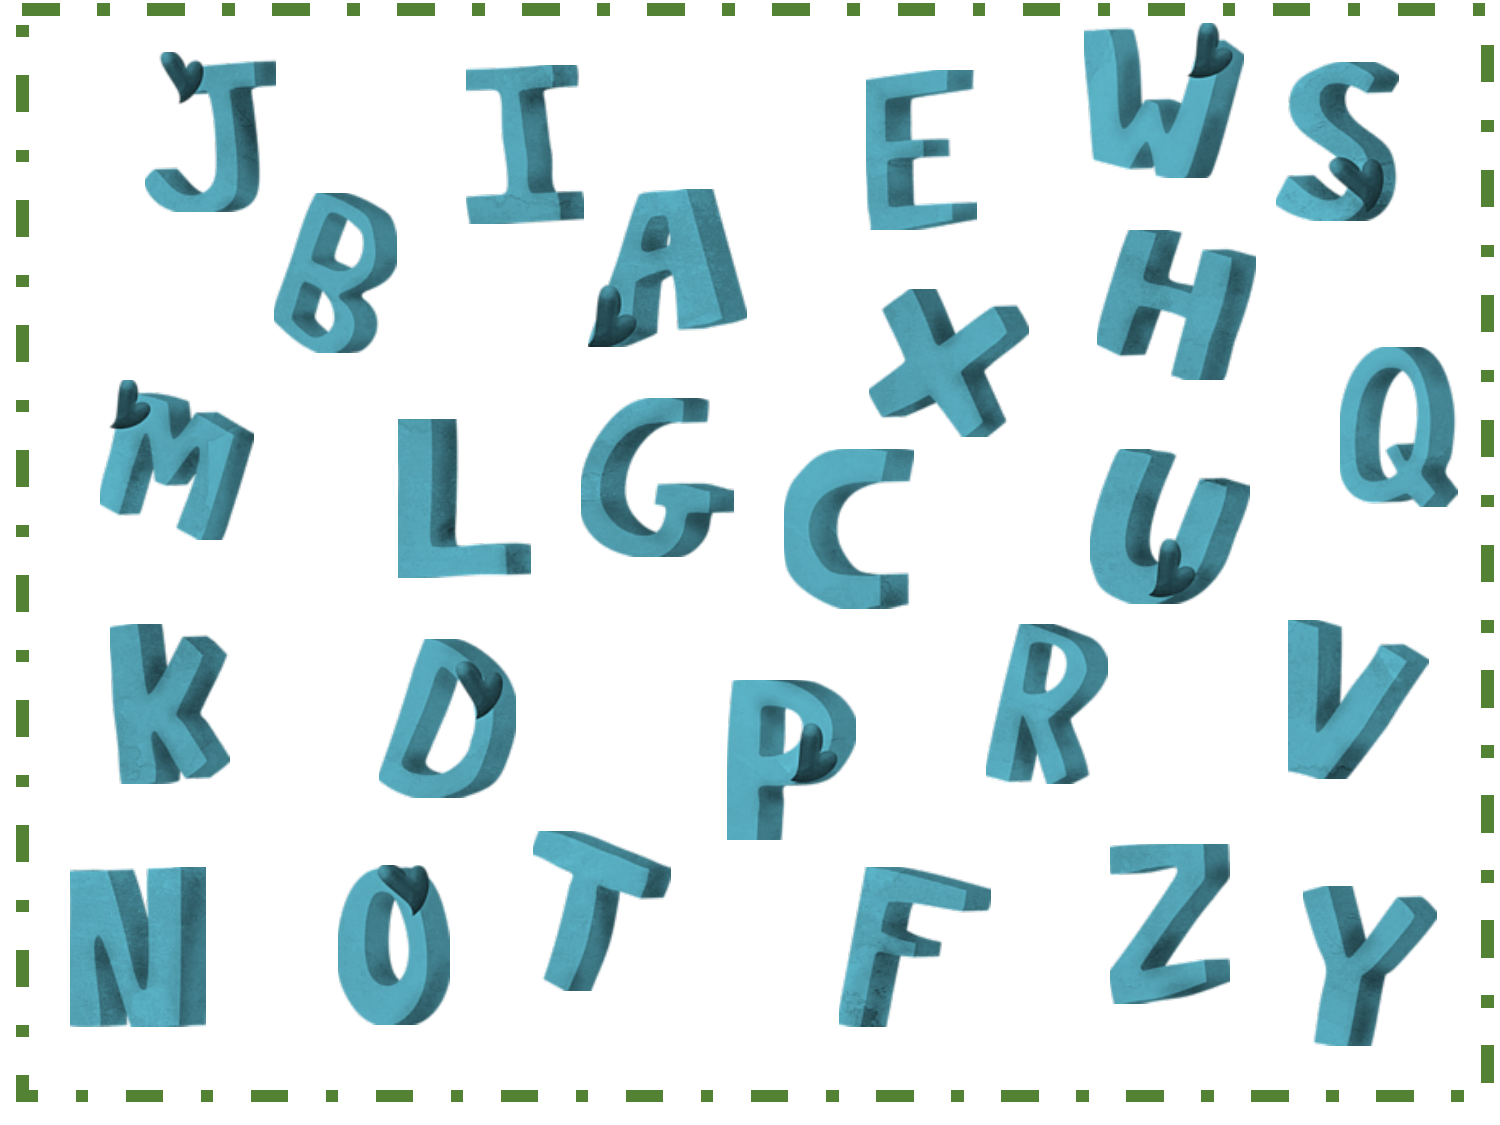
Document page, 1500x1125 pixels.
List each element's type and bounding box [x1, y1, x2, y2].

picture [110, 624, 230, 784]
picture [100, 381, 254, 540]
picture [869, 289, 1029, 438]
picture [588, 189, 747, 347]
picture [1303, 886, 1437, 1046]
picture [866, 70, 977, 230]
picture [1110, 844, 1230, 1004]
picture [581, 398, 734, 557]
picture [1288, 620, 1429, 779]
picture [839, 867, 991, 1027]
picture [379, 639, 516, 799]
picture [533, 831, 671, 991]
picture [1097, 230, 1256, 380]
picture [398, 419, 531, 578]
picture [70, 867, 206, 1027]
picture [145, 52, 397, 353]
picture [1340, 347, 1458, 507]
picture [1276, 62, 1399, 222]
picture [784, 449, 914, 609]
picture [986, 624, 1108, 784]
picture [1090, 449, 1250, 604]
picture [727, 680, 856, 840]
picture [1084, 23, 1244, 178]
picture [466, 65, 584, 225]
picture [338, 865, 450, 1025]
